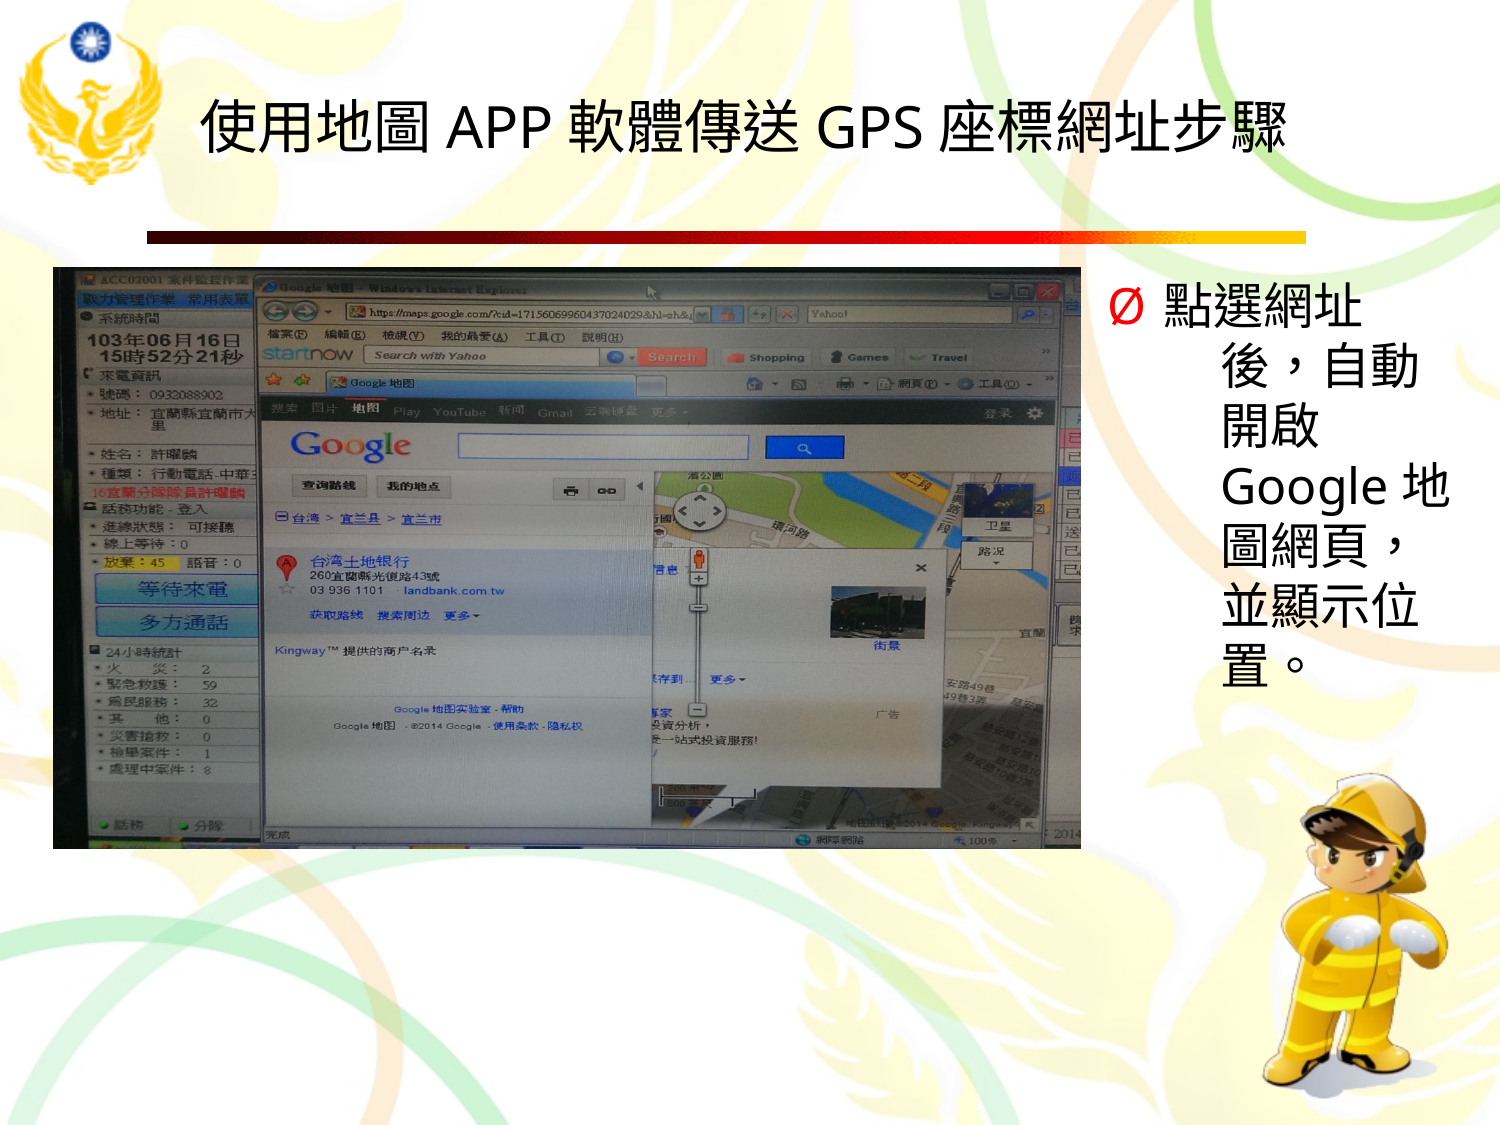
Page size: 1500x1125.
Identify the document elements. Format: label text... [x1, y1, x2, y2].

list 點選網址後，自動開啟Google地圖網頁，並顯示位置。 [1092, 267, 1471, 990]
title 使用地圖APP軟體傳送GPS座標網址步驟 [183, 31, 1305, 219]
picture [53, 267, 1081, 849]
